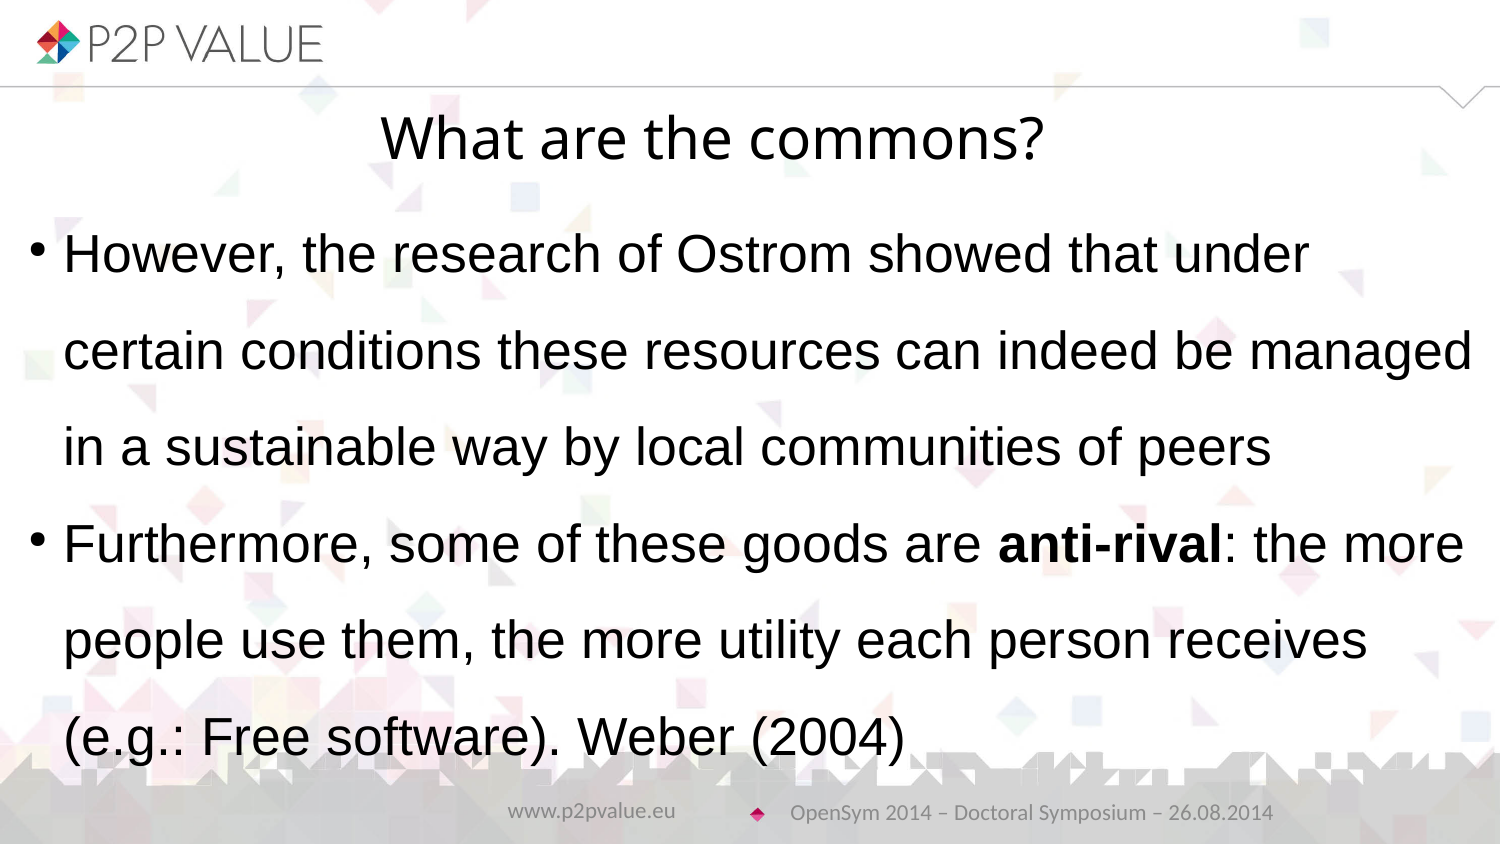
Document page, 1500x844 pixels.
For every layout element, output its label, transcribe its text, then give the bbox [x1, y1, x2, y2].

text_box OpenSym 2014 – Doctoral Symposium – 26.08.2014 [777, 788, 1470, 834]
subtitle However, the research of Ostrom showed that under certain conditions these resources can indeed be managed in a sustainable way by local communities of peers Furthermore, some of these goods are anti-rival: the more people use them, the more utility each person receives (e.g.: Free software). Weber (2004) [15, 180, 1496, 781]
picture [0, 0, 1500, 844]
title What are the commons? [60, 92, 1366, 180]
text_box www.p2pvalue.eu [501, 789, 720, 829]
